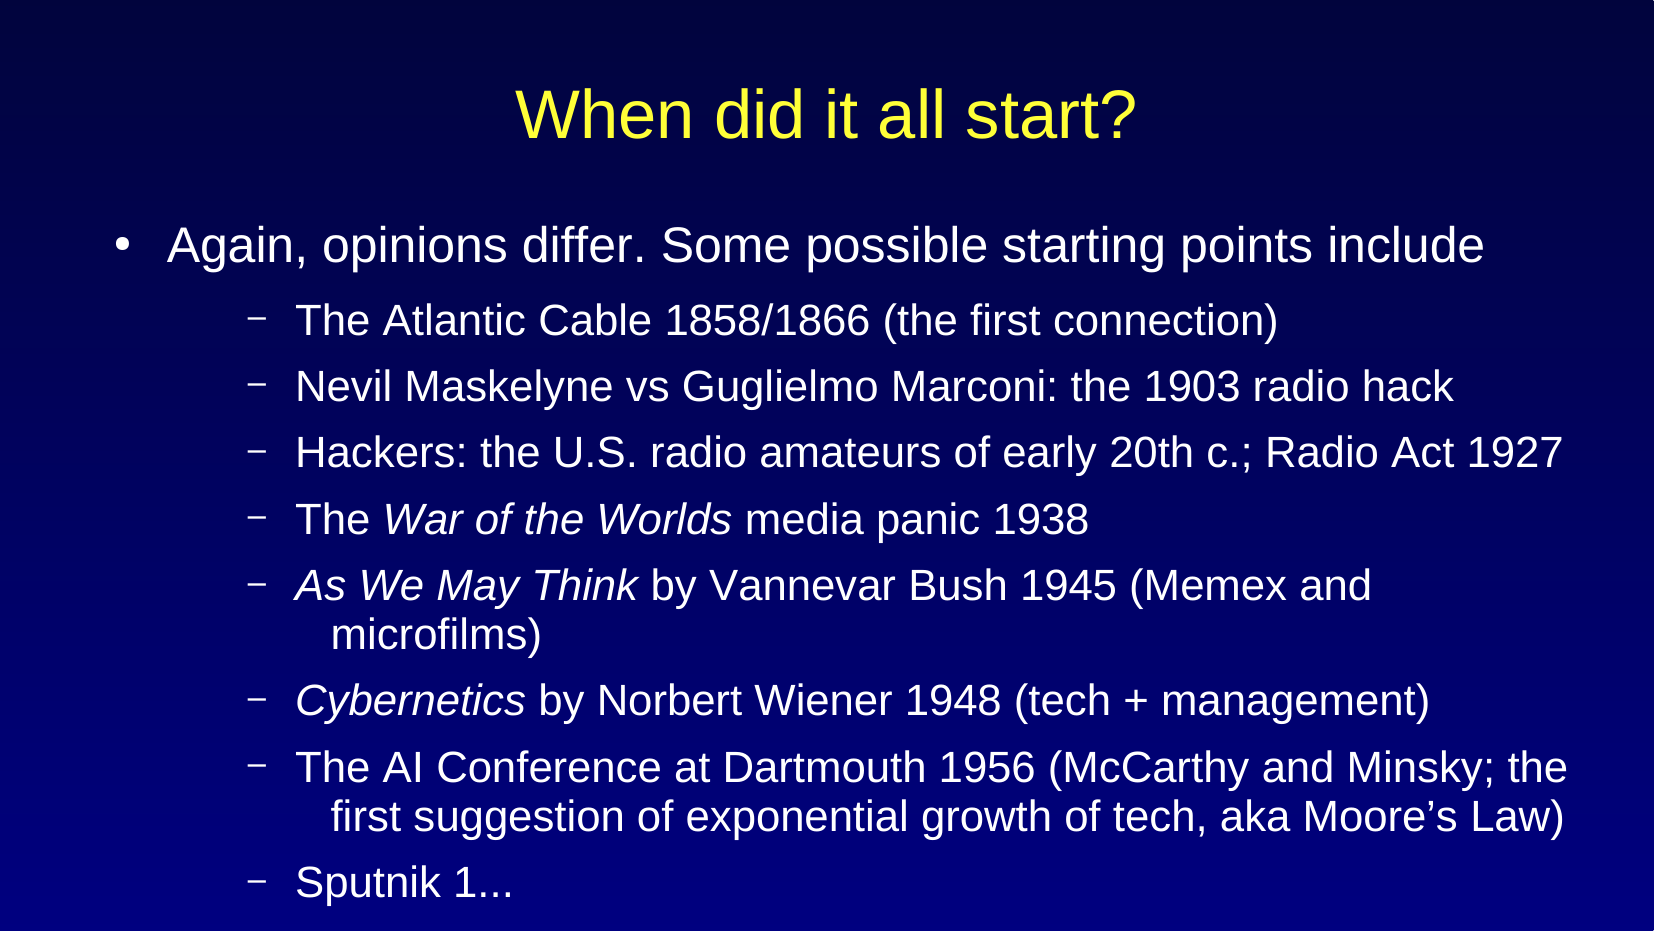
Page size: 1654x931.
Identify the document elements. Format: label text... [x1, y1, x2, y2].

list Again, opinions differ. Some possible starting points include The Atlantic Cable 1858/1866 (the first connection) Nevil Maskelyne vs Guglielmo Marconi: the 1903 radio hack Hackers: the U.S. radio amateurs of early 20th c.; Radio Act 1927 The War of the Worlds media panic 1938 As We May Think by Vannevar Bush 1945 (Memex and microfilms) Cybernetics by Norbert Wiener 1948 (tech + management) The AI Conference at Dartmouth 1956 (McCarthy and Minsky; the first suggestion of exponential growth of tech, aka Moore’s Law) Sputnik 1... [82, 217, 1571, 907]
title When did it all start? [82, 37, 1571, 193]
